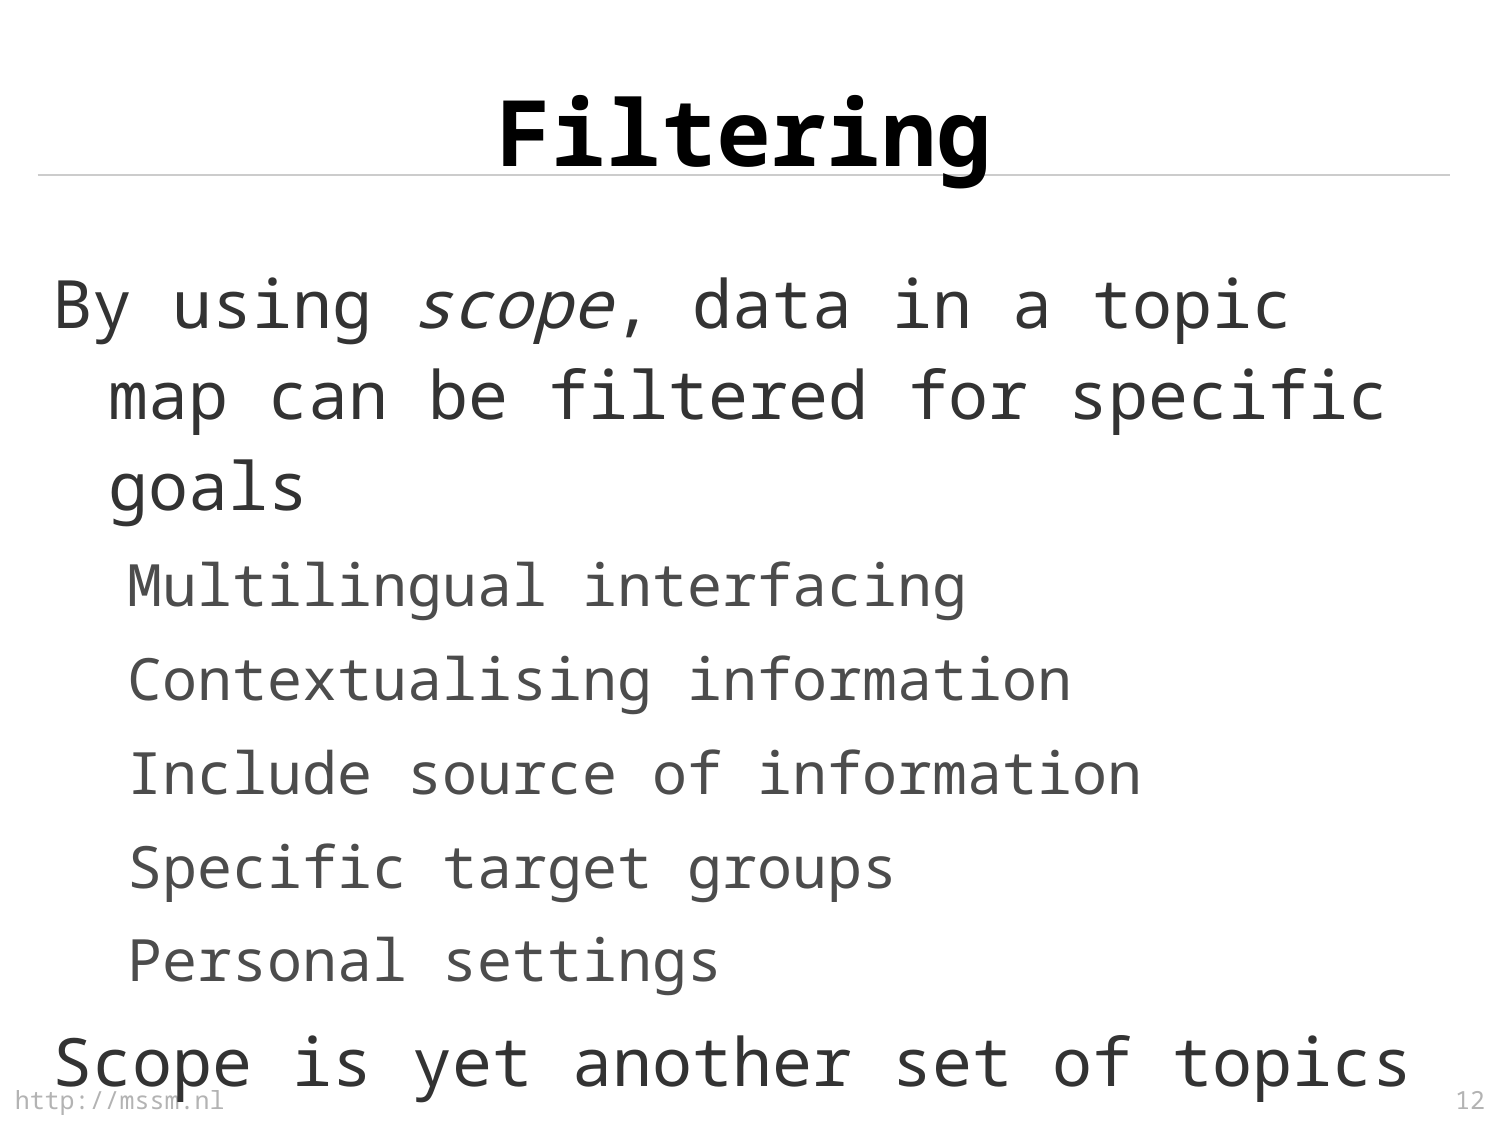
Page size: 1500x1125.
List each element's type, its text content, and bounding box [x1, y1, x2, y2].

list By using scope, data in a topic map can be filtered for specific goals Multilingual interfacing Contextualising information Include source of information Specific target groups Personal settings Scope is yet another set of topics Scope on ‘french’, ‘expert term’, ‘gossip’ [37, 249, 1450, 1076]
title Filtering [37, 37, 1450, 225]
